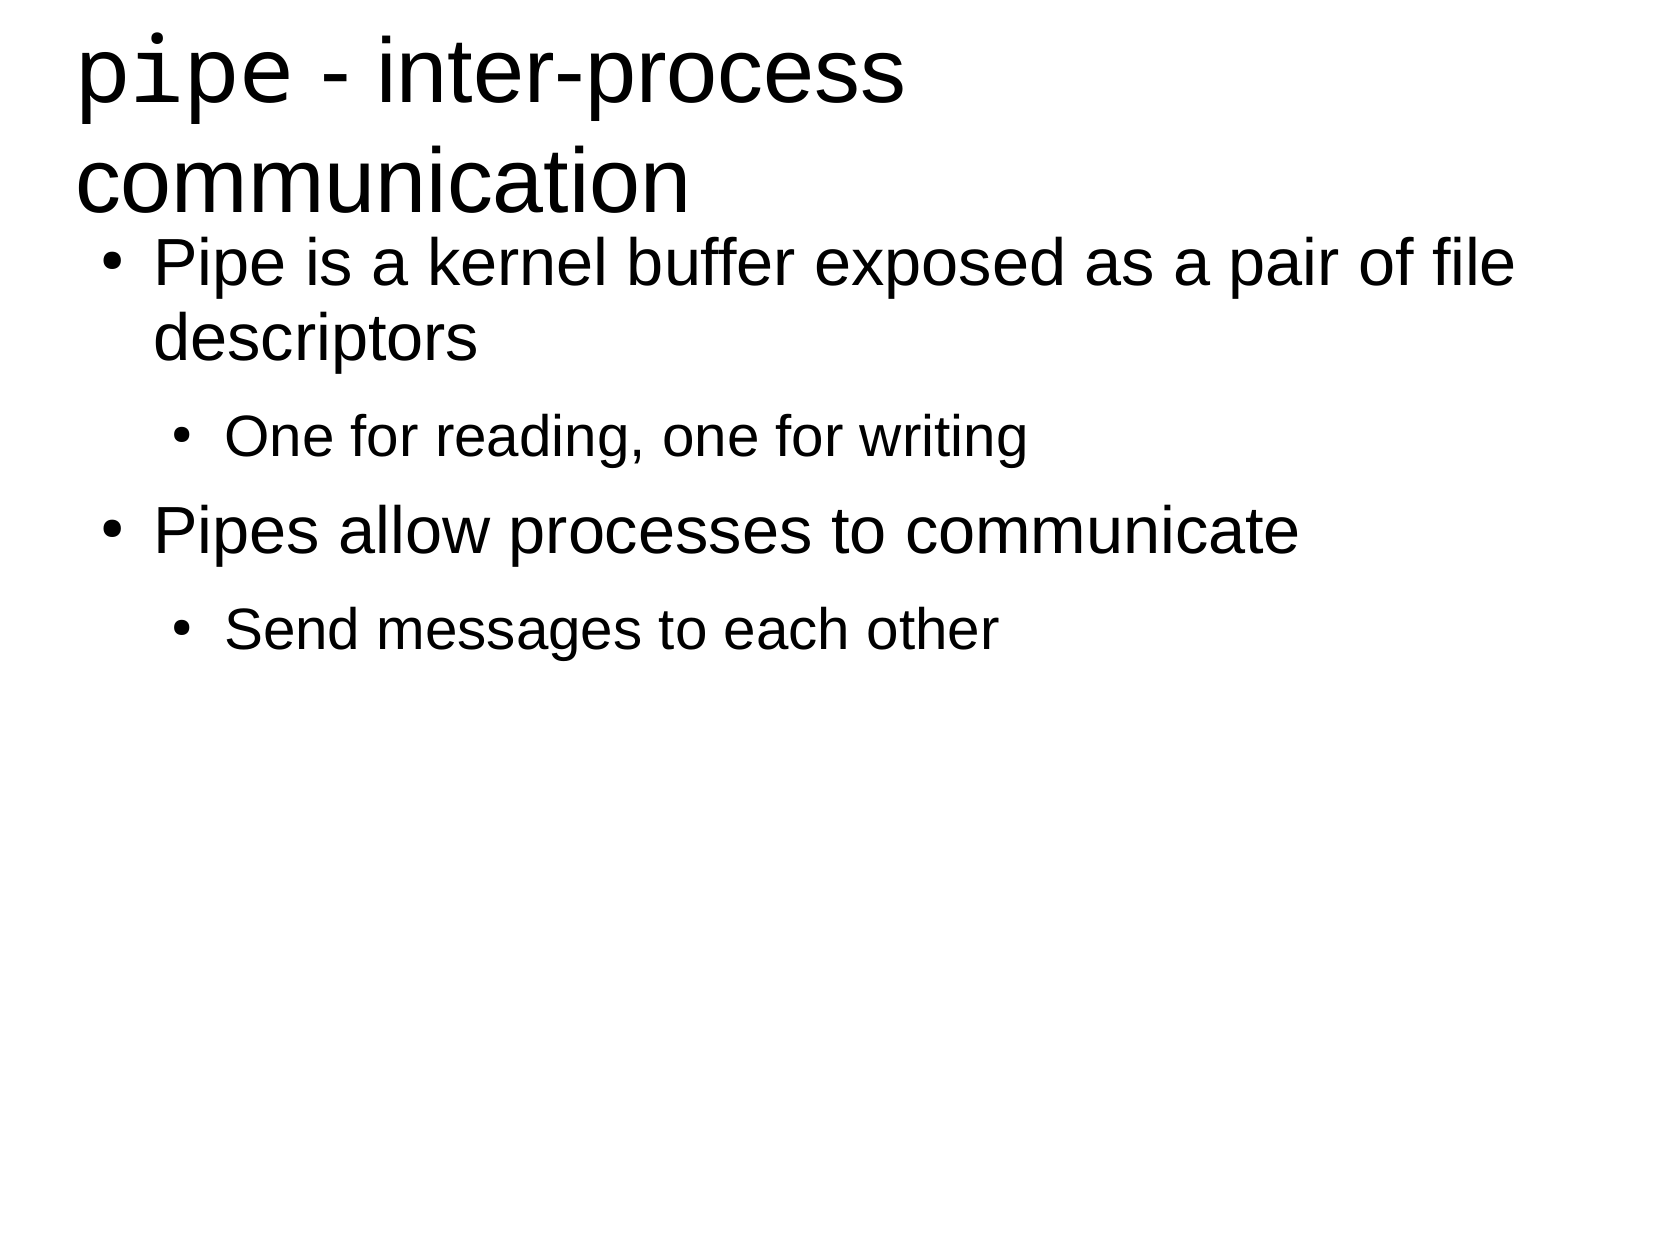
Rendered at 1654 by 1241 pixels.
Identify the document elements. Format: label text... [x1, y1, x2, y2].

list Pipe is a kernel buffer exposed as a pair of file descriptors One for reading, one for writing Pipes allow processes to communicate Send messages to each other [82, 225, 1571, 1163]
title pipe - inter-process communication [75, 49, 1538, 188]
